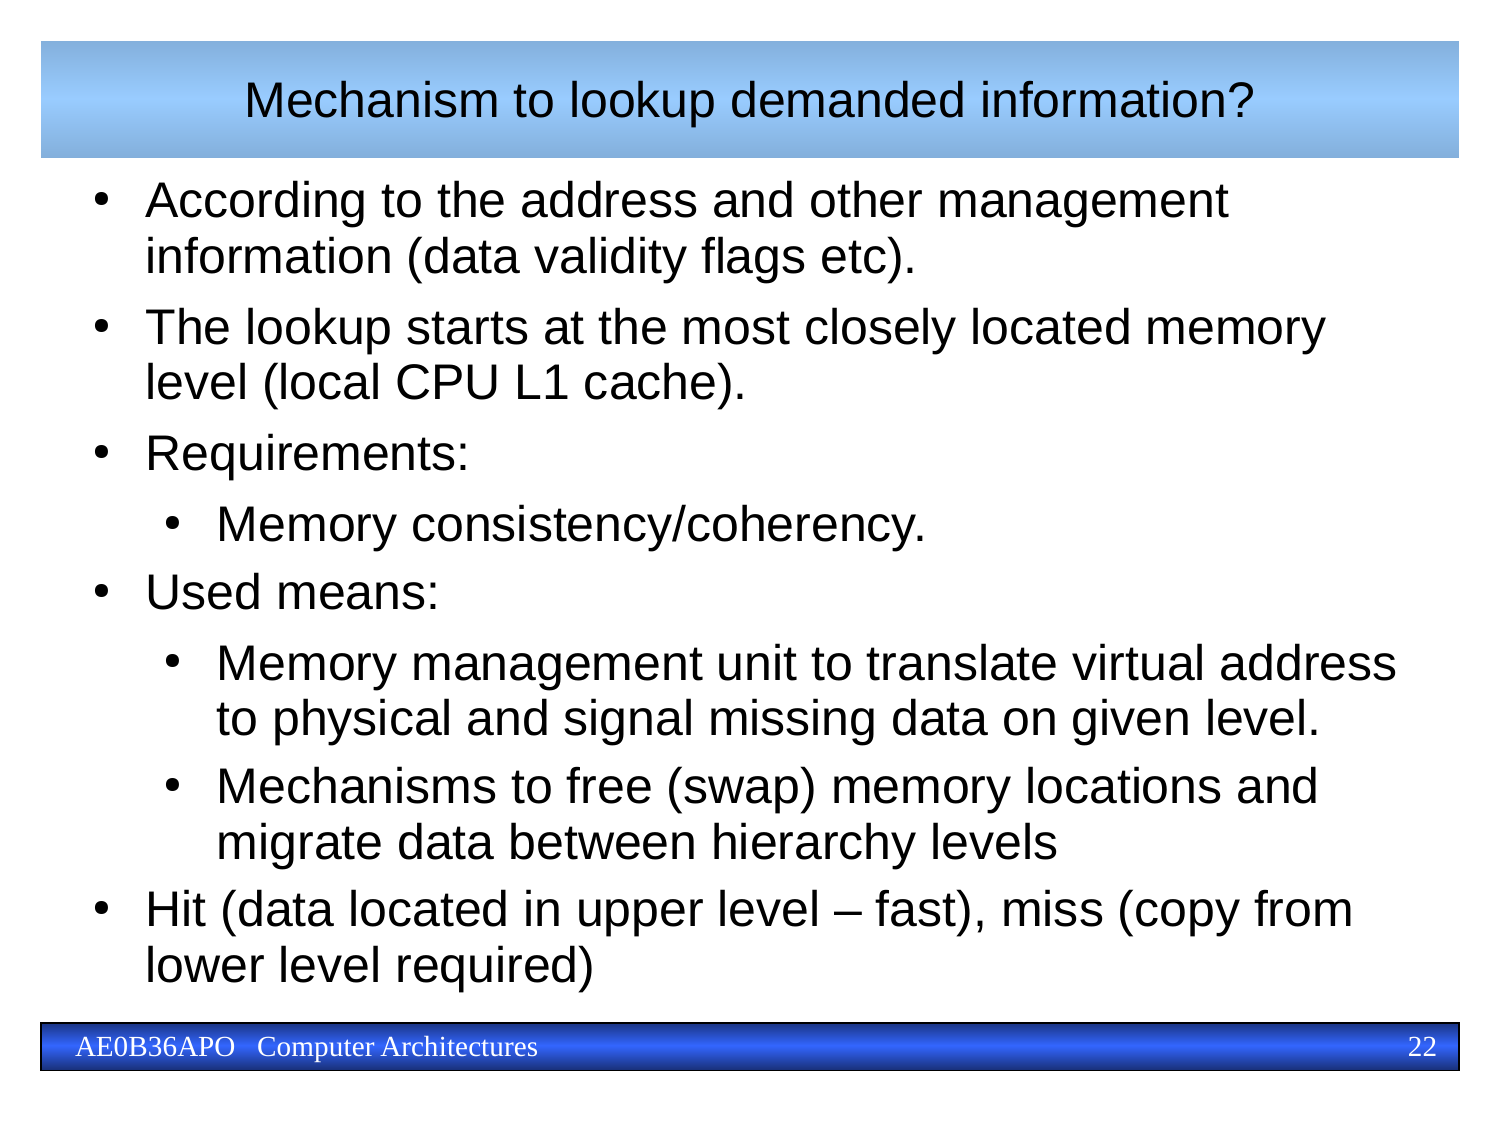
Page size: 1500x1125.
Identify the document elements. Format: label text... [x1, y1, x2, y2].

list According to the address and other management information (data validity flags etc). The lookup starts at the most closely located memory level (local CPU L1 cache). Requirements: Memory consistency/coherency. Used means: Memory management unit to translate virtual address to physical and signal missing data on given level. Mechanisms to free (swap) memory locations and migrate data between hierarchy levels Hit (data located in upper level – fast), miss (copy from lower level required) [75, 172, 1426, 1000]
title Mechanism to lookup demanded information? [41, 41, 1459, 158]
